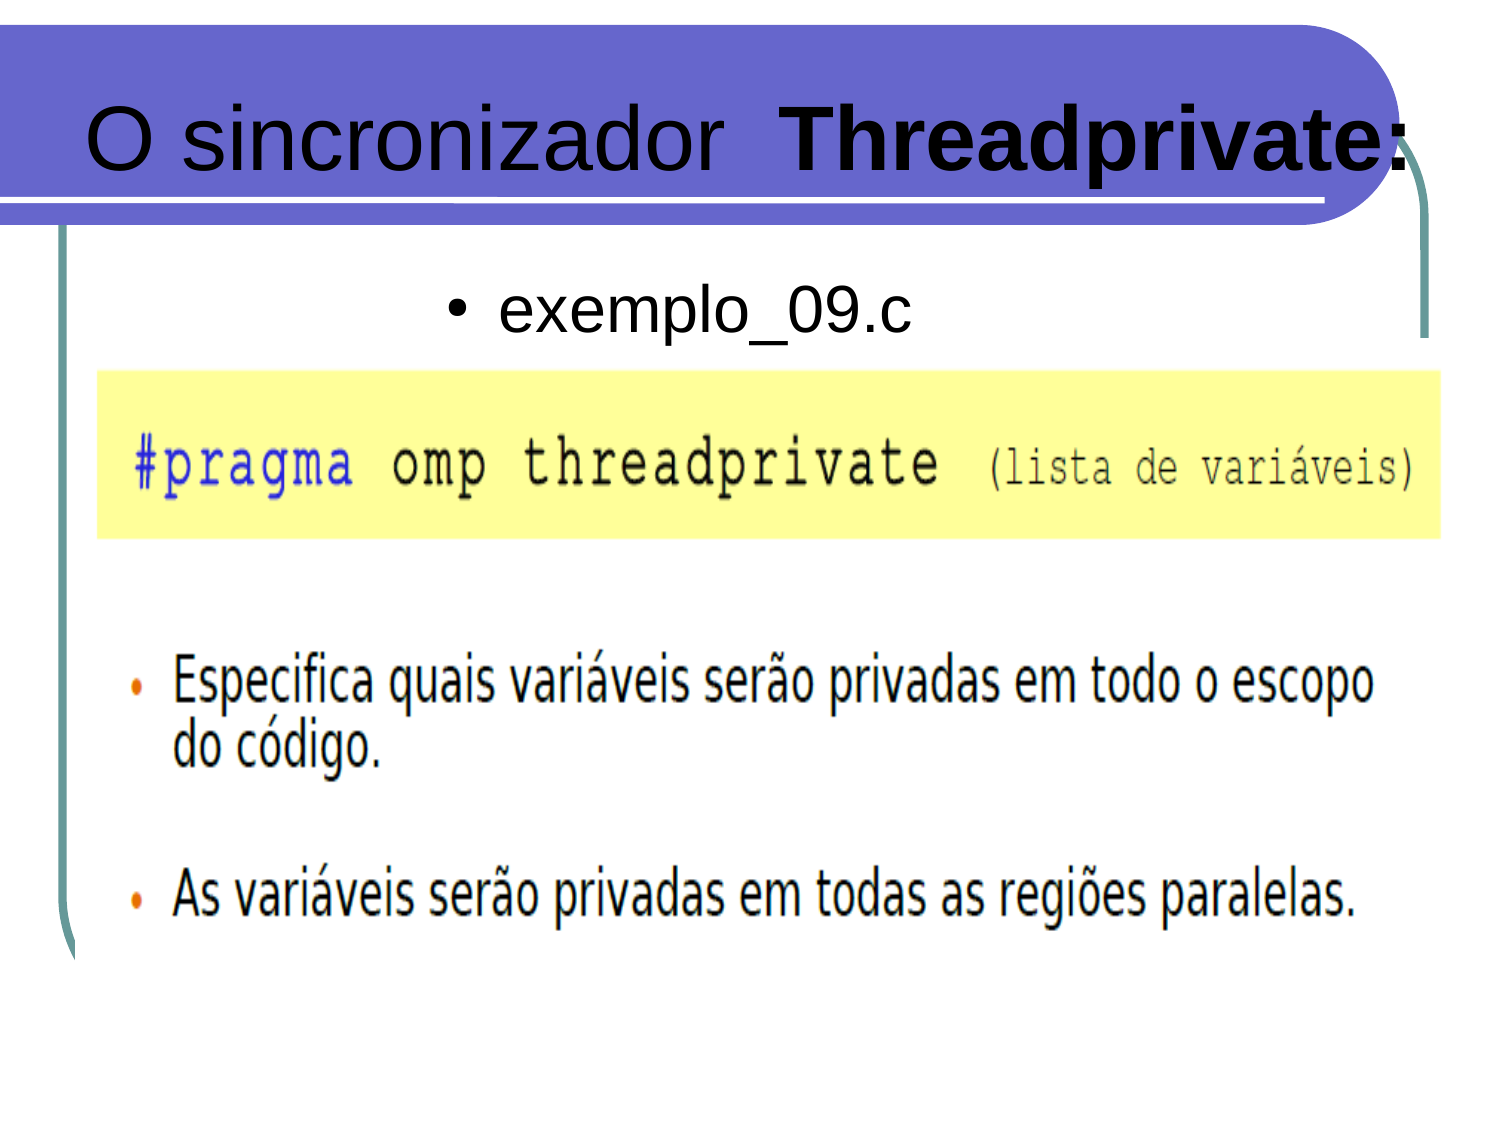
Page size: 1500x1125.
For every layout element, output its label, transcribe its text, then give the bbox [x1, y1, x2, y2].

picture [75, 338, 1465, 1099]
list exemplo_09.c [427, 271, 1087, 1015]
title O sincronizador Threadprivate: [75, 44, 1425, 233]
